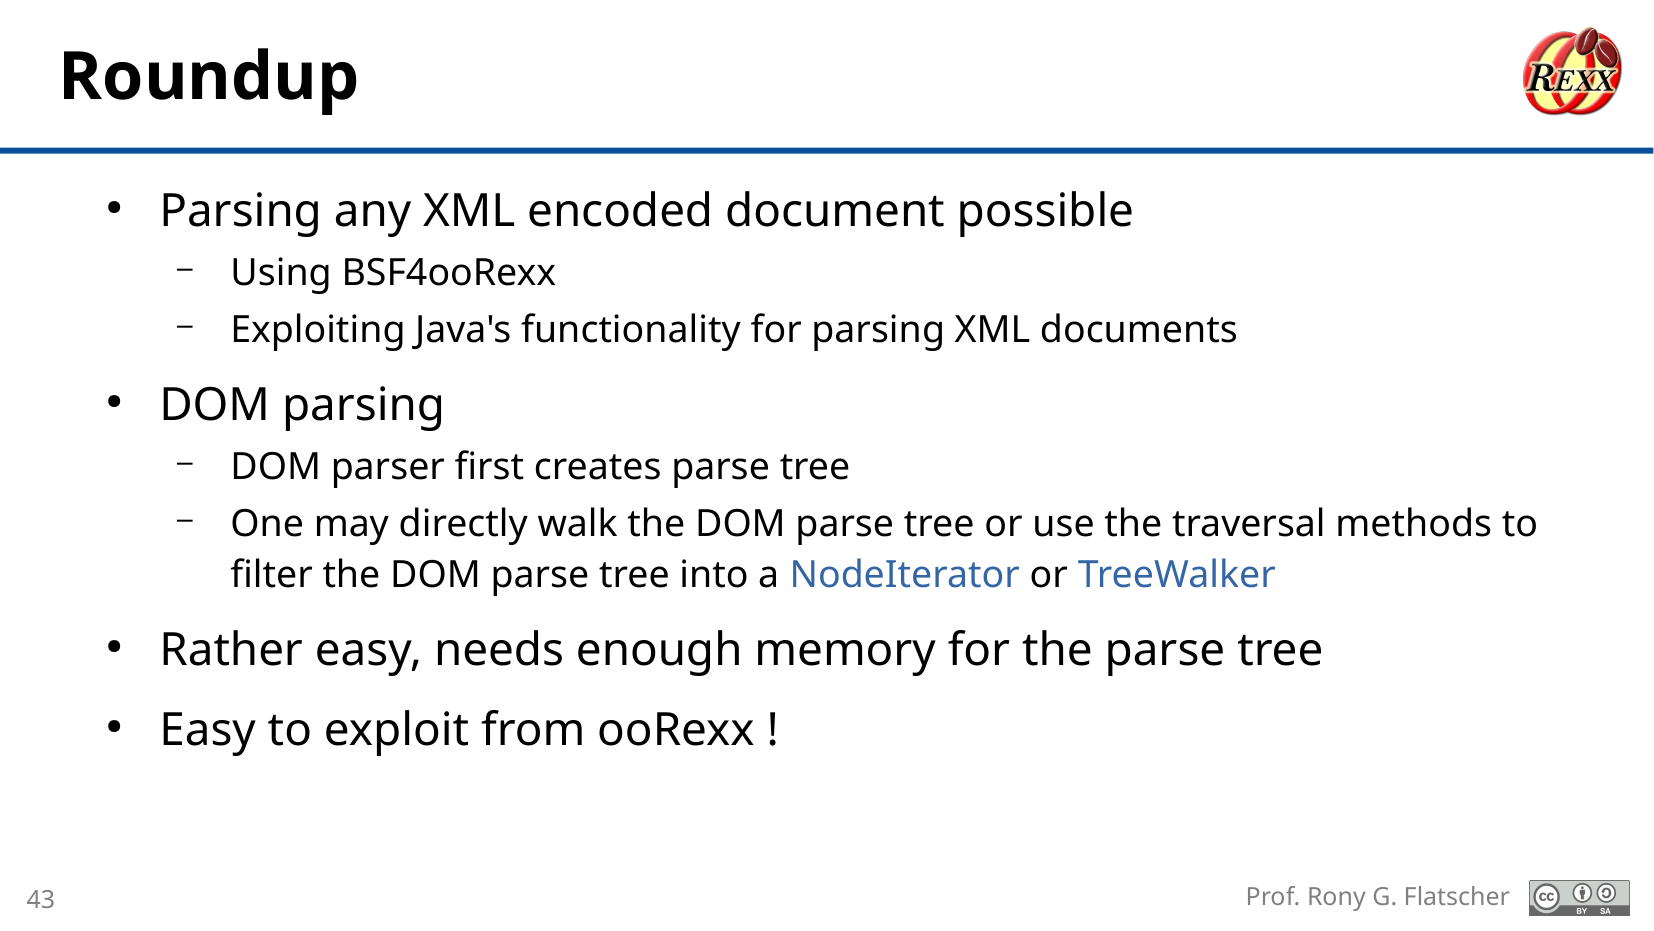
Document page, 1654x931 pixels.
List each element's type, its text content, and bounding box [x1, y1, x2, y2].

list Parsing any XML encoded document possible Using BSF4ooRexx Exploiting Java's functionality for parsing XML documents DOM parsing DOM parser first creates parse tree One may directly walk the DOM parse tree or use the traversal methods to filter the DOM parse tree into a NodeIterator or TreeWalker Rather easy, needs enough memory for the parse tree Easy to exploit from ooRexx ! [88, 177, 1577, 857]
title Roundup [0, 0, 1625, 148]
